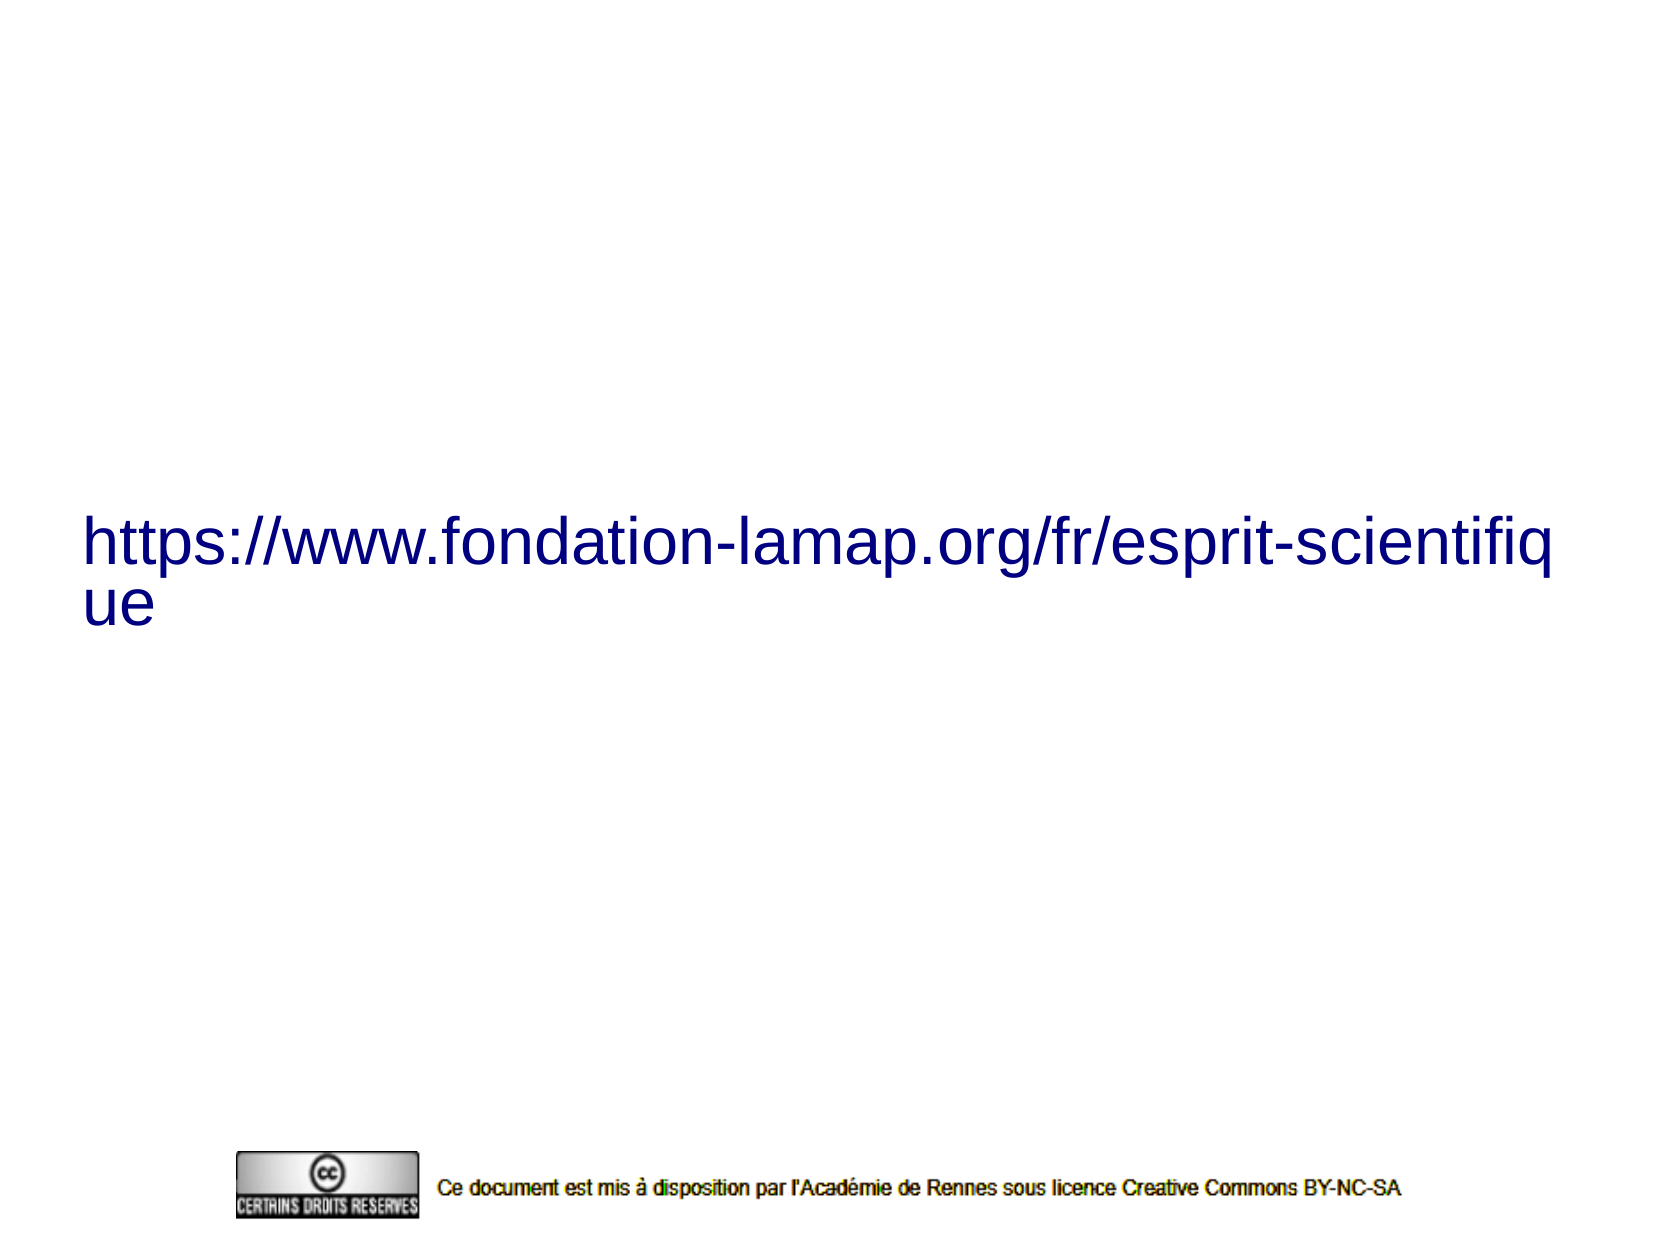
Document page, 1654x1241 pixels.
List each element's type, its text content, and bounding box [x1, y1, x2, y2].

subtitle https://www.fondation-lamap.org/fr/esprit-scientifique [82, 49, 1571, 1109]
picture [236, 1151, 1418, 1228]
